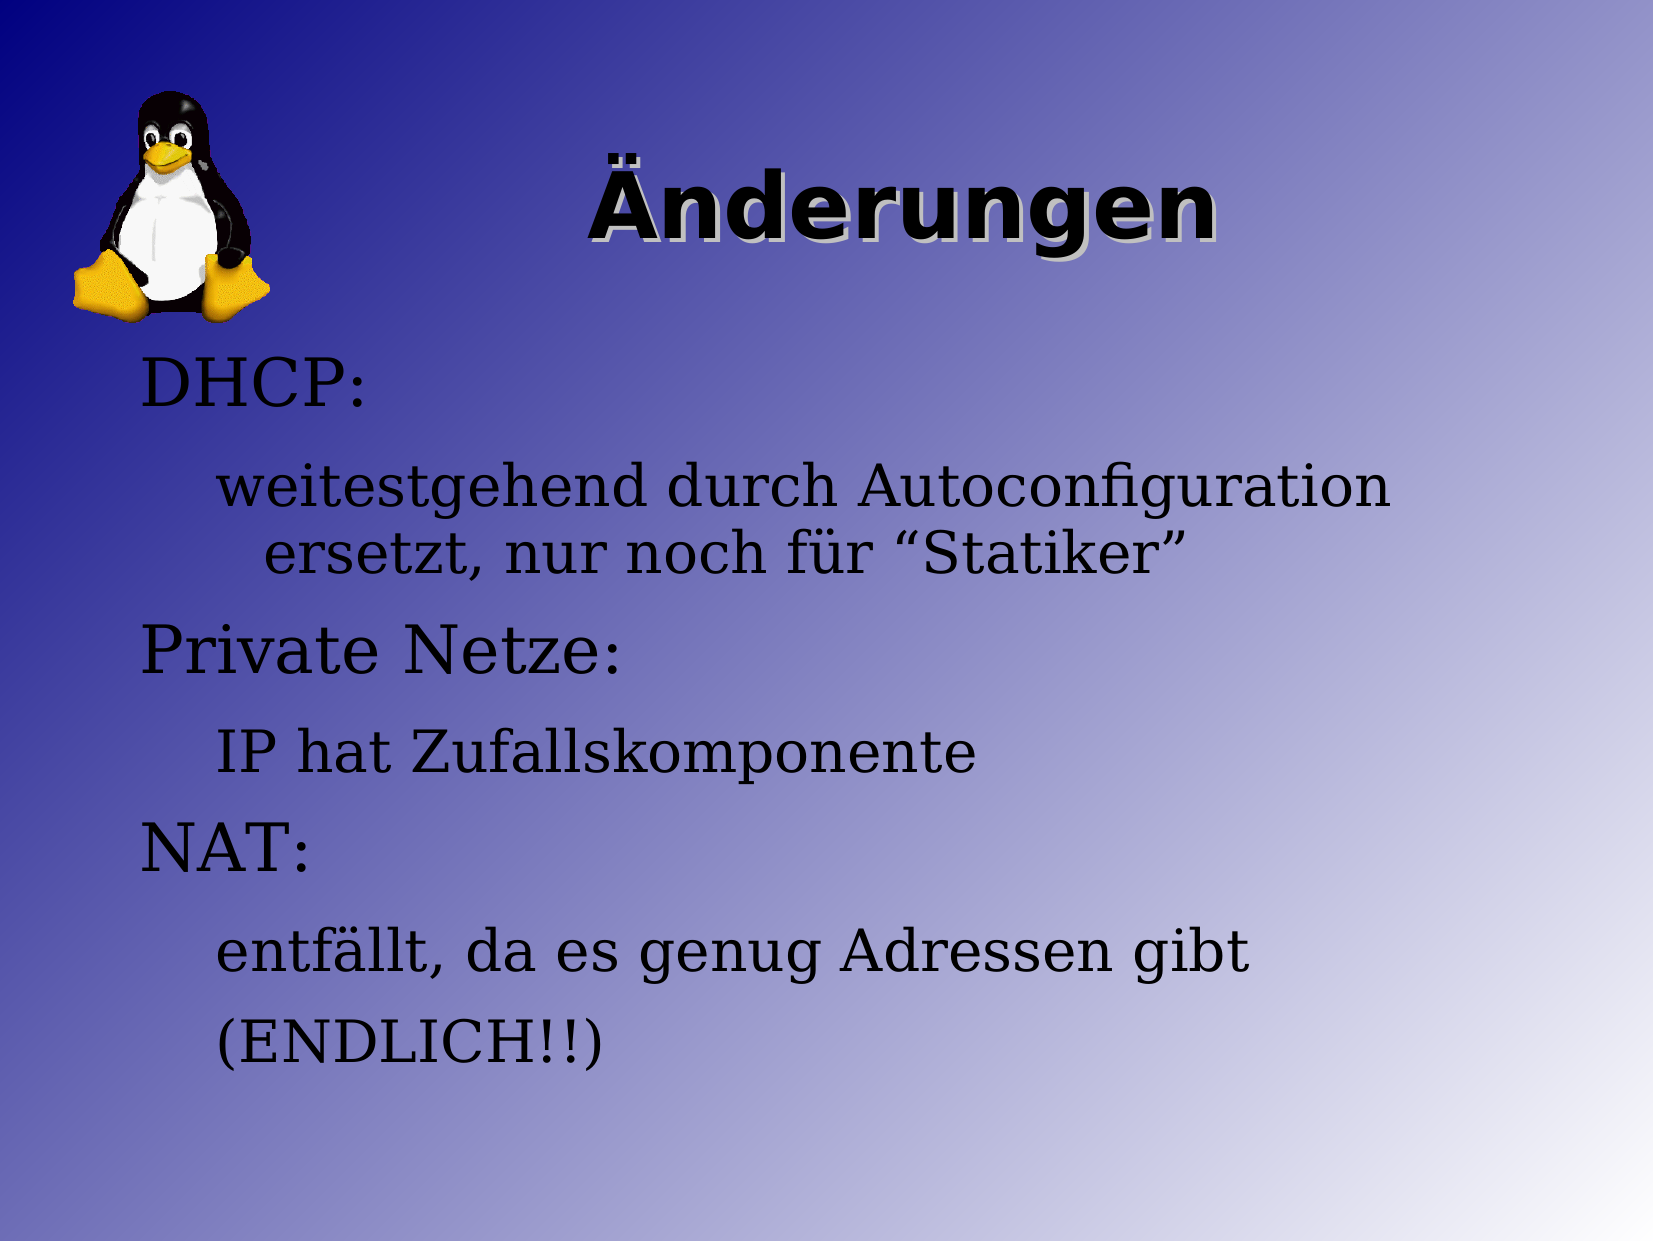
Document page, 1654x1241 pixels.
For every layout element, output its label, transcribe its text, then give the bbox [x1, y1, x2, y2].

title Änderungen [274, 102, 1533, 311]
list DHCP: weitestgehend durch Autoconfiguration ersetzt, nur noch für “Statiker” Private Netze: IP hat Zufallskomponente NAT: entfällt, da es genug Adressen gibt (ENDLICH!!) [121, 344, 1533, 1127]
picture [73, 91, 270, 323]
